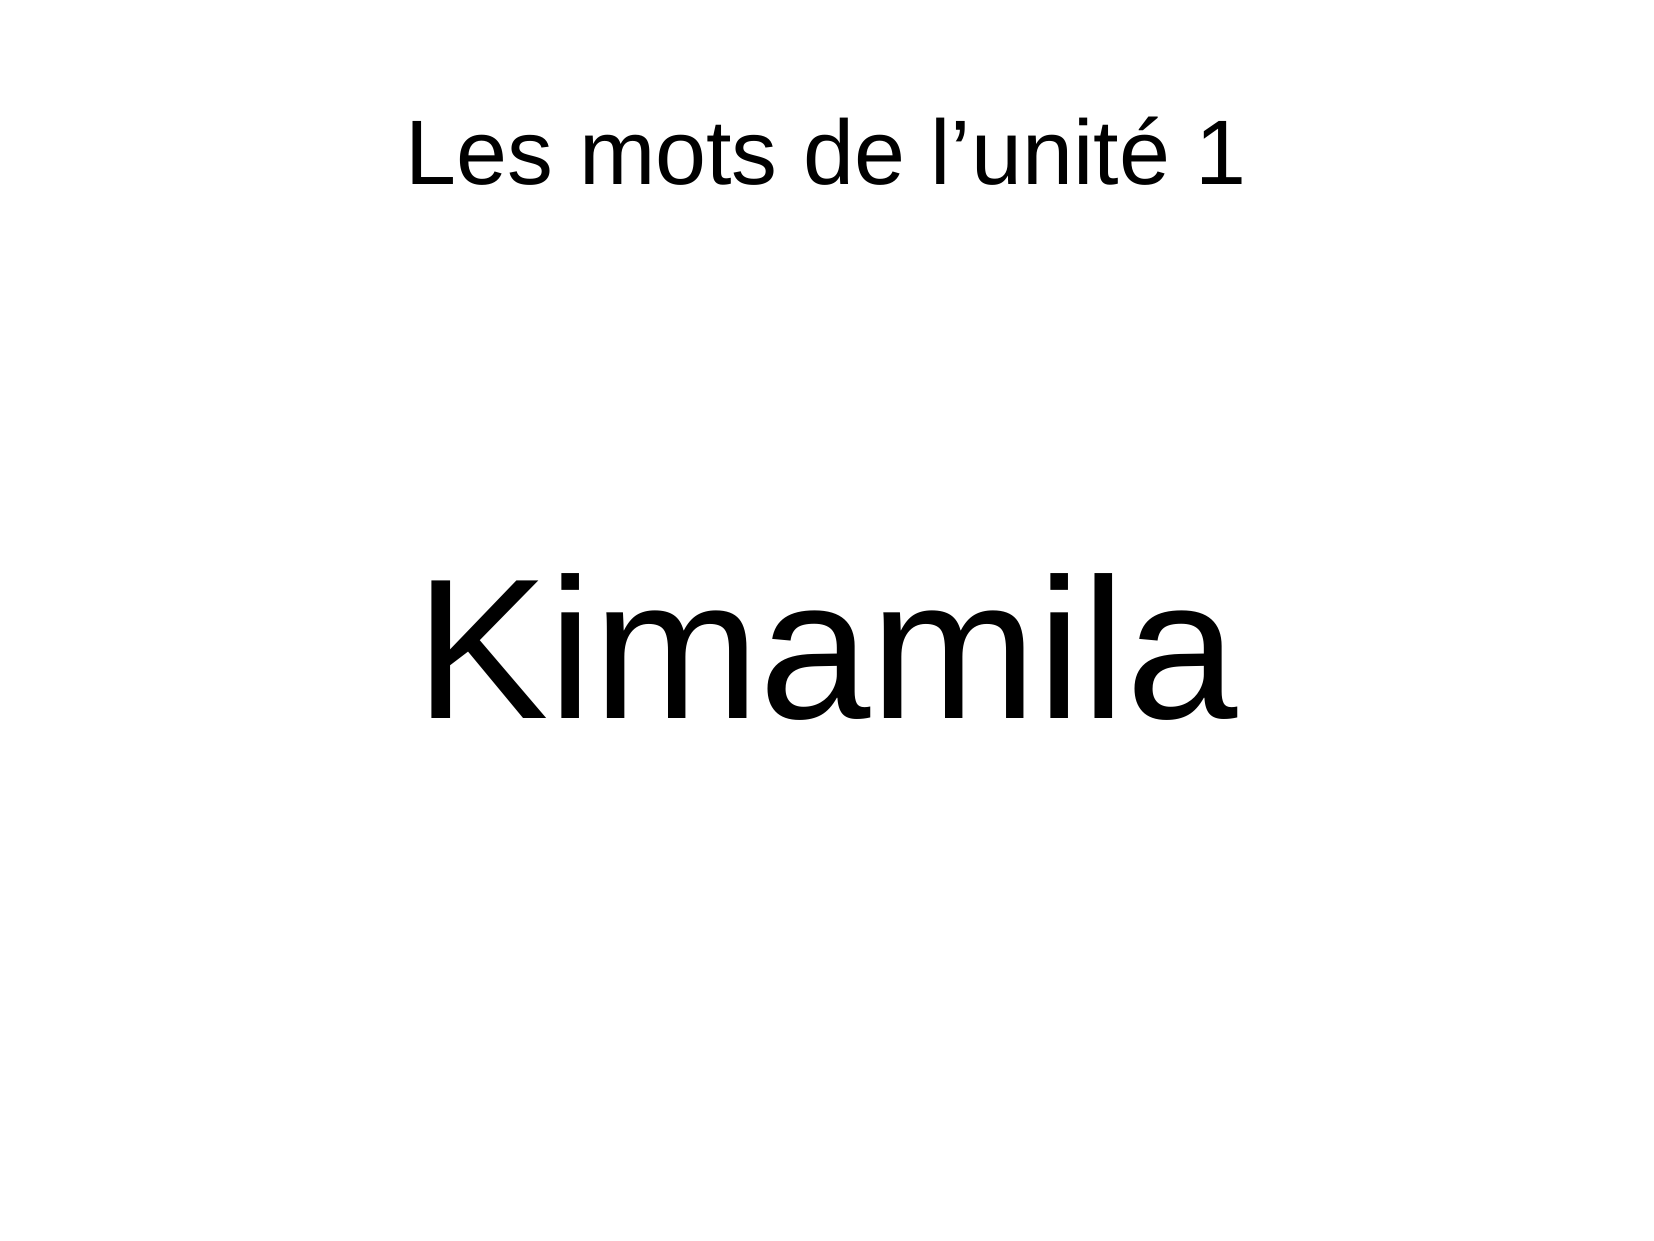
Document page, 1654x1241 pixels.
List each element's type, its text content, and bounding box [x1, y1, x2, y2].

title Les mots de l’unité 1 [82, 49, 1571, 257]
subtitle Kimamila [82, 290, 1571, 1010]
